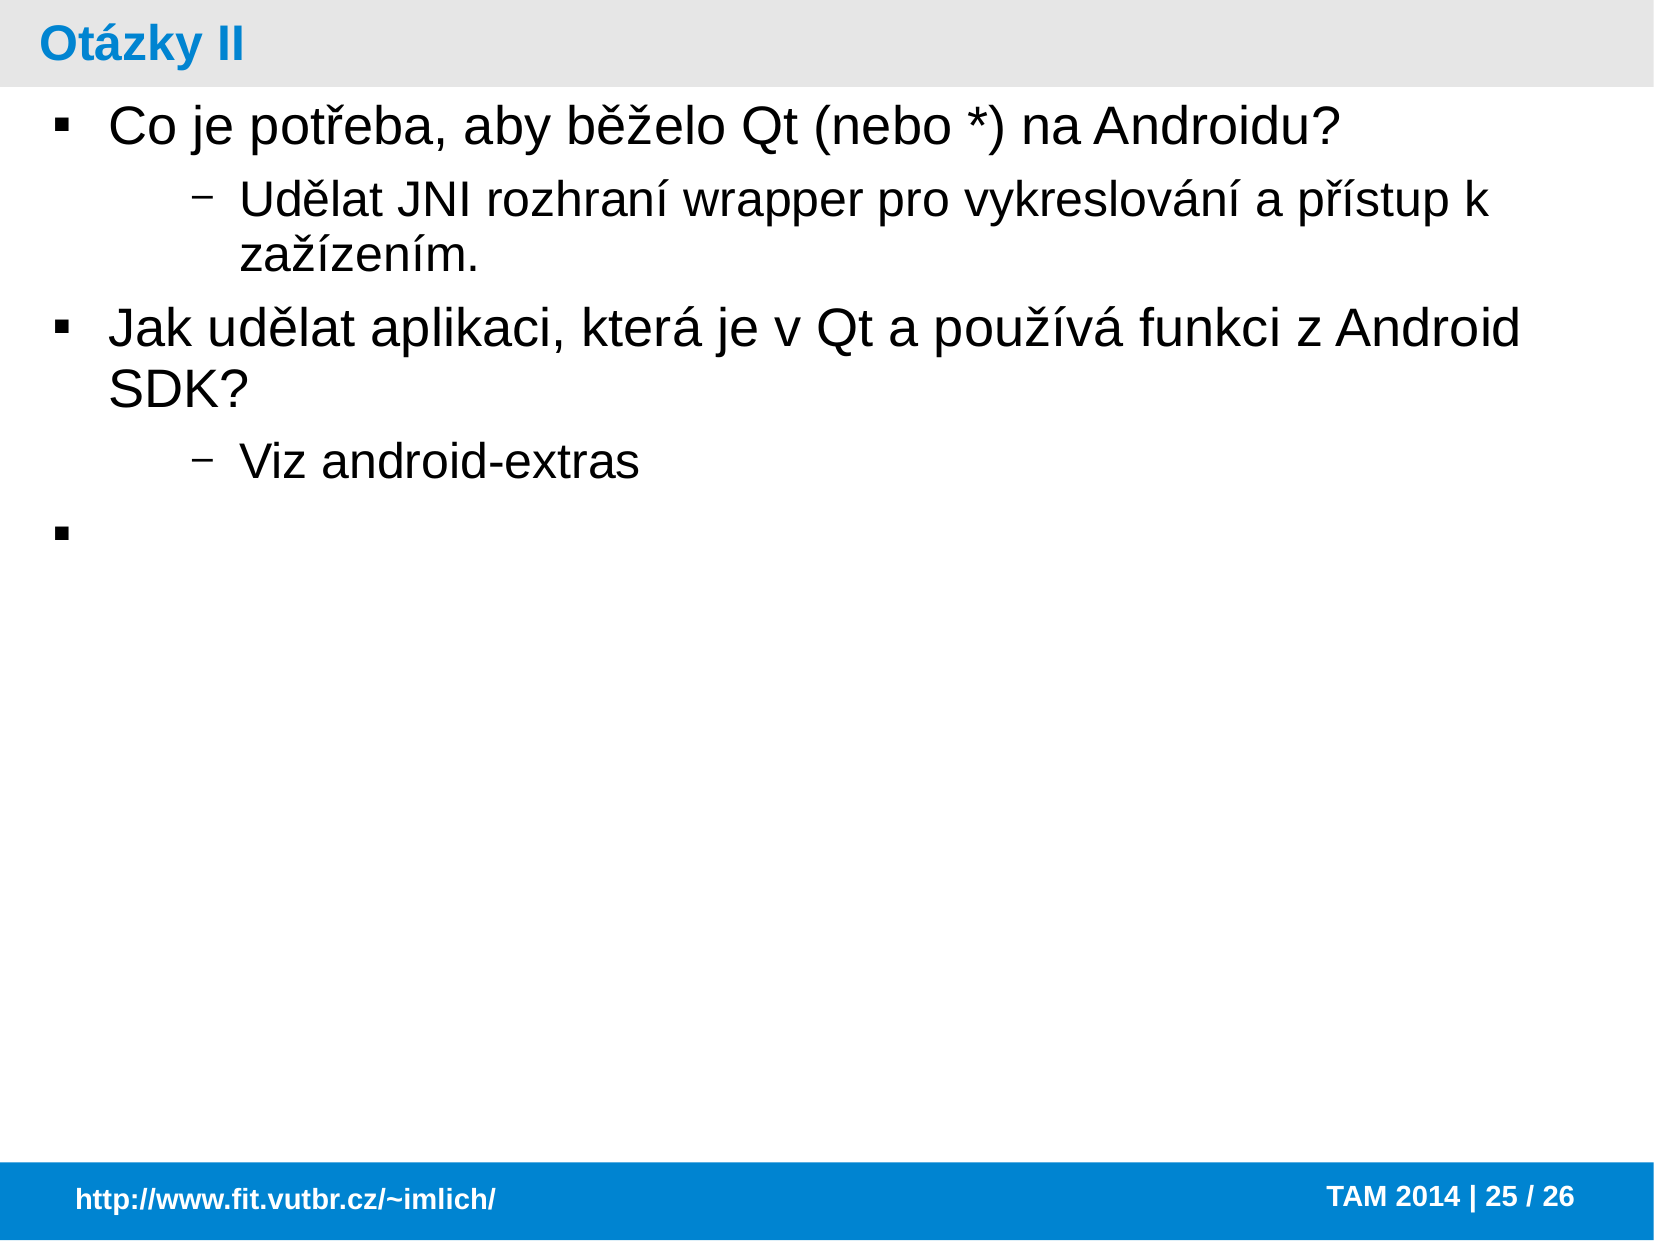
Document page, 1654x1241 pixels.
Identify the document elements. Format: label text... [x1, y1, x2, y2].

title Otázky II [39, 5, 1615, 81]
list Co je potřeba, aby běželo Qt (nebo *) na Androidu? Udělat JNI rozhraní wrapper pro vykreslování a přístup k zažízením. Jak udělat aplikaci, která je v Qt a používá funkci z Android SDK? Viz android-extras [37, 95, 1613, 1163]
